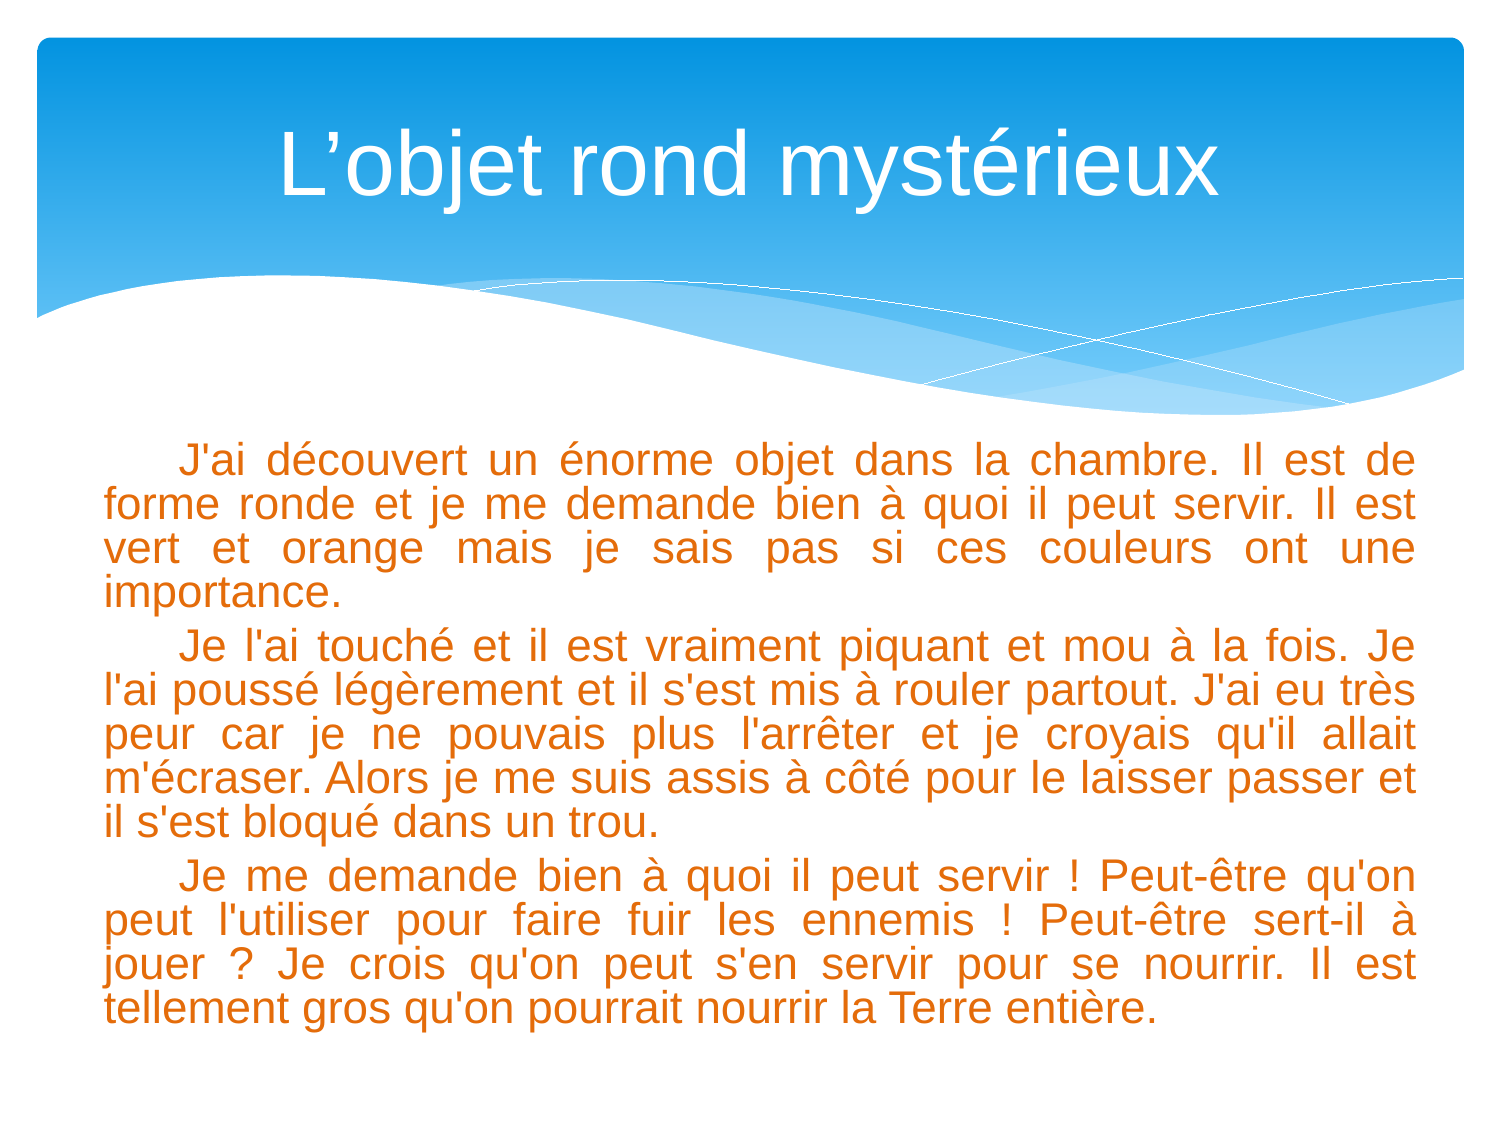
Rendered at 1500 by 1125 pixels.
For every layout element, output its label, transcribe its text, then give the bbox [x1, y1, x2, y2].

list J'ai découvert un énorme objet dans la chambre. Il est de forme ronde et je me demande bien à quoi il peut servir. Il est vert et orange mais je sais pas si ces couleurs ont une importance. Je l'ai touché et il est vraiment piquant et mou à la fois. Je l'ai poussé légèrement et il s'est mis à rouler partout. J'ai eu très peur car je ne pouvais plus l'arrêter et je croyais qu'il allait m'écraser. Alors je me suis assis à côté pour le laisser passer et il s'est bloqué dans un trou. Je me demande bien à quoi il peut servir ! Peut-être qu'on peut l'utiliser pour faire fuir les ennemis ! Peut-être sert-il à jouer ? Je crois qu'on peut s'en servir pour se nourrir. Il est tellement gros qu'on pourrait nourrir la Terre entière. [88, 432, 1436, 1059]
title L’objet rond mystérieux [75, 55, 1426, 262]
